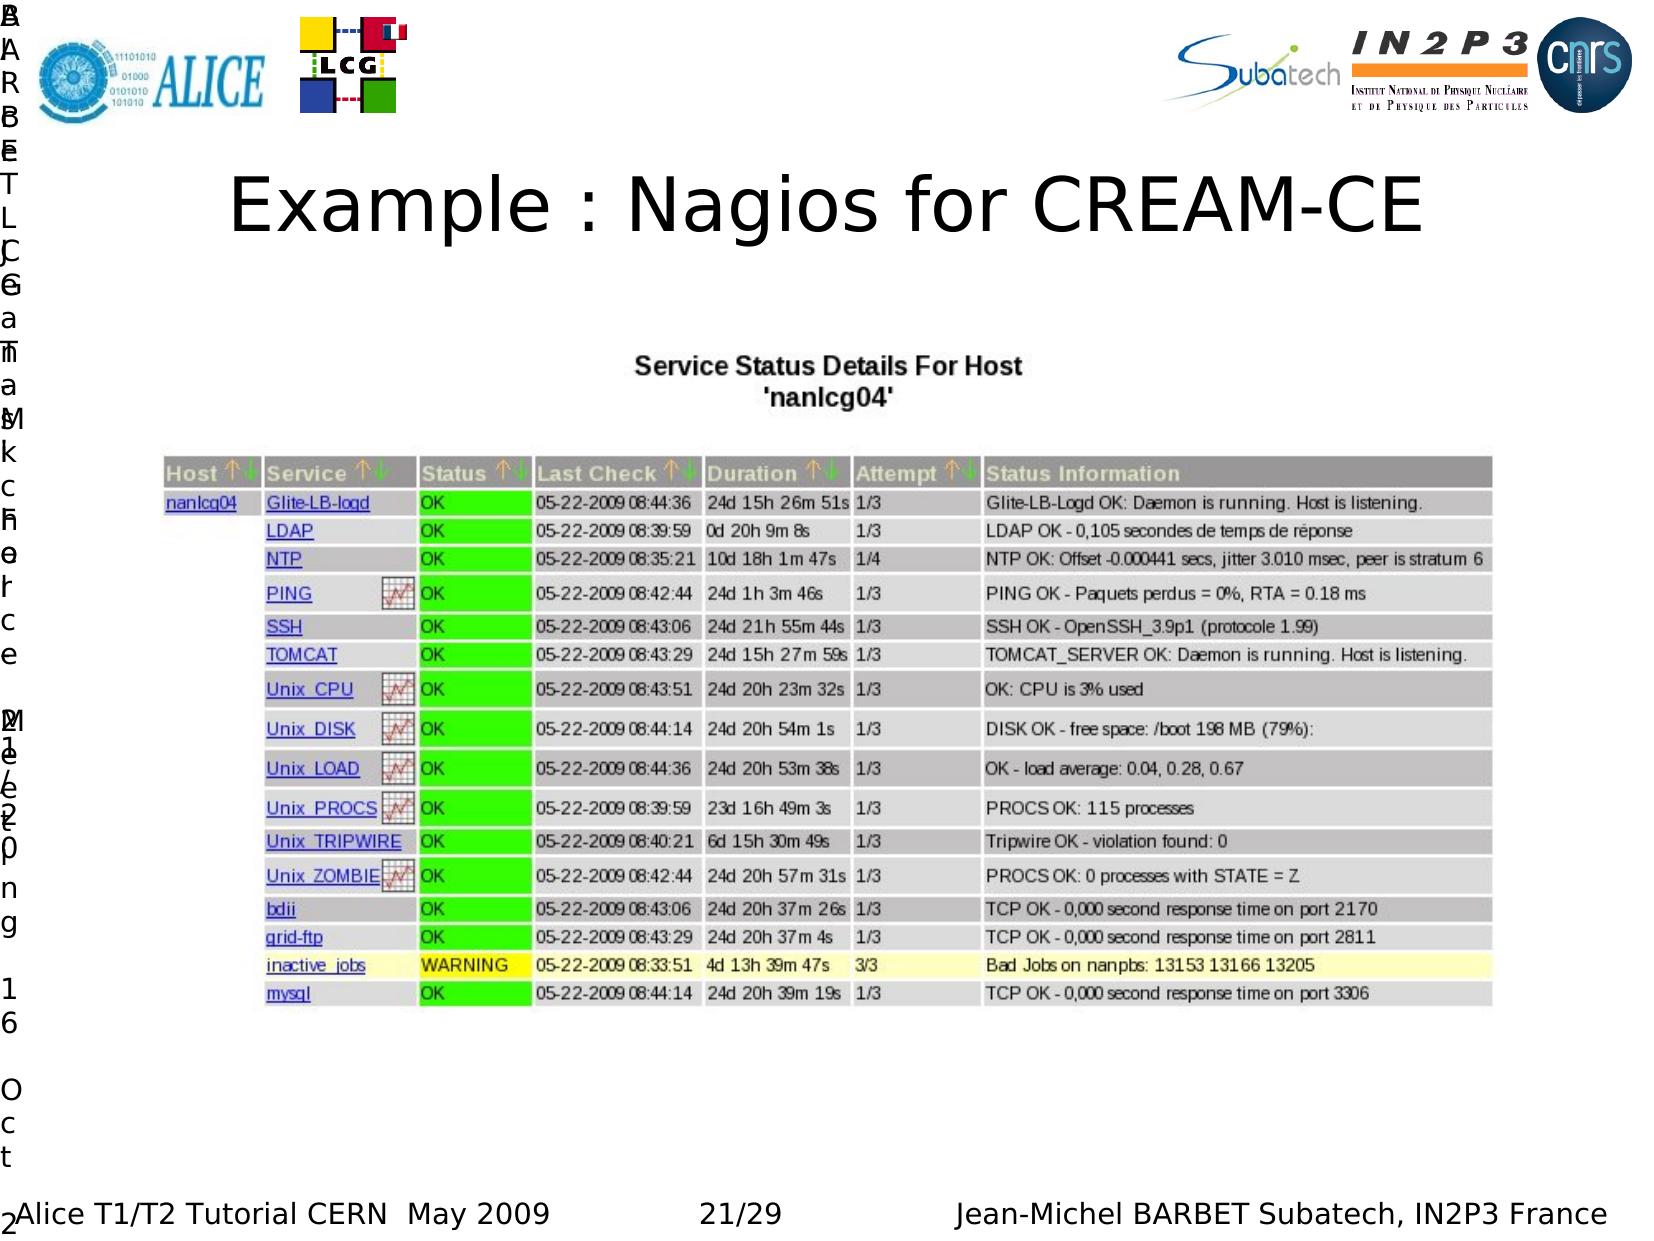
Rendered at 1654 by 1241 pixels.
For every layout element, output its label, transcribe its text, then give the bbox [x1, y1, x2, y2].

title Example : Nagios for CREAM-CE [121, 102, 1534, 310]
picture [1350, 21, 1528, 102]
picture [161, 326, 1501, 1013]
picture [300, 17, 409, 102]
picture [1537, 17, 1632, 113]
picture [1162, 34, 1340, 102]
picture [37, 37, 276, 127]
